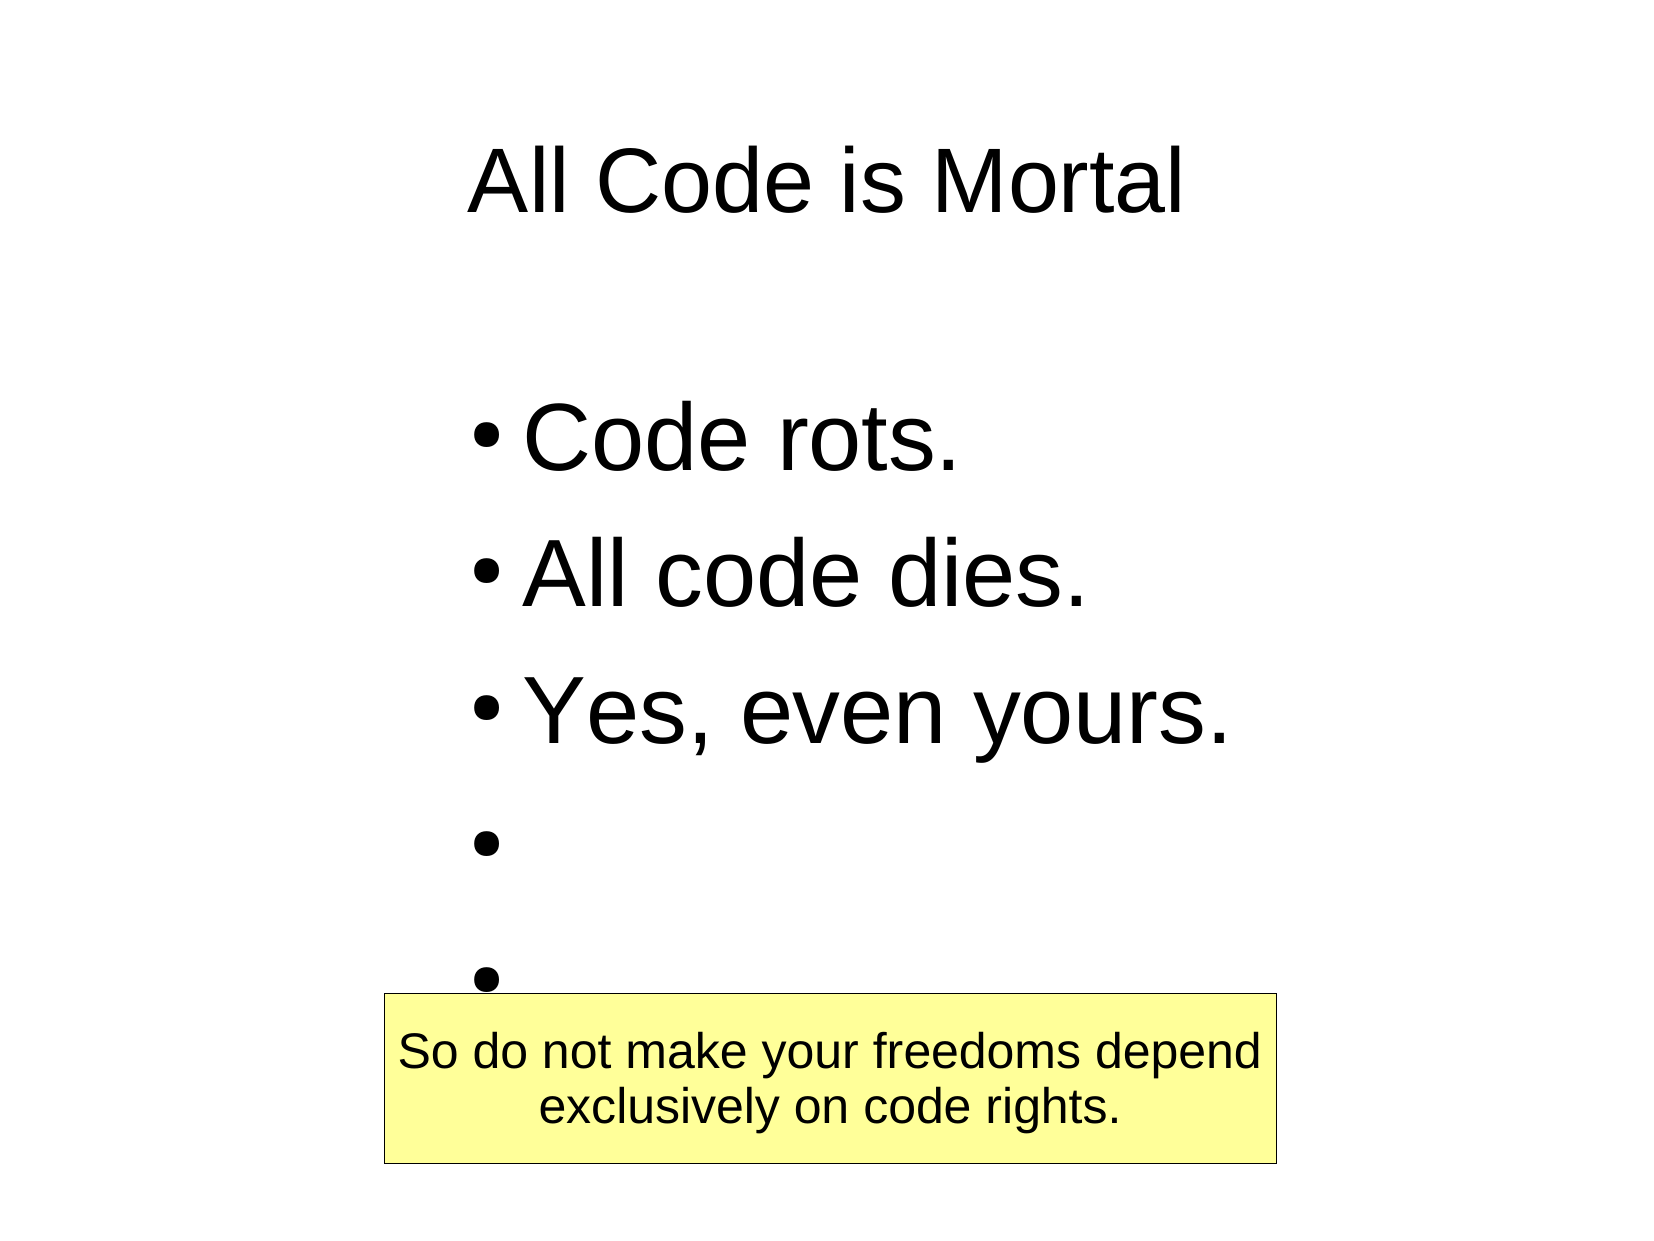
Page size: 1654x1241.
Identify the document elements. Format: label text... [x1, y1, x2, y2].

title All Code is Mortal [121, 76, 1534, 285]
text_box So do not make your freedoms depend exclusively on code rights. [384, 994, 1276, 1163]
list Code rots. All code dies. Yes, even yours. [434, 384, 1433, 1170]
